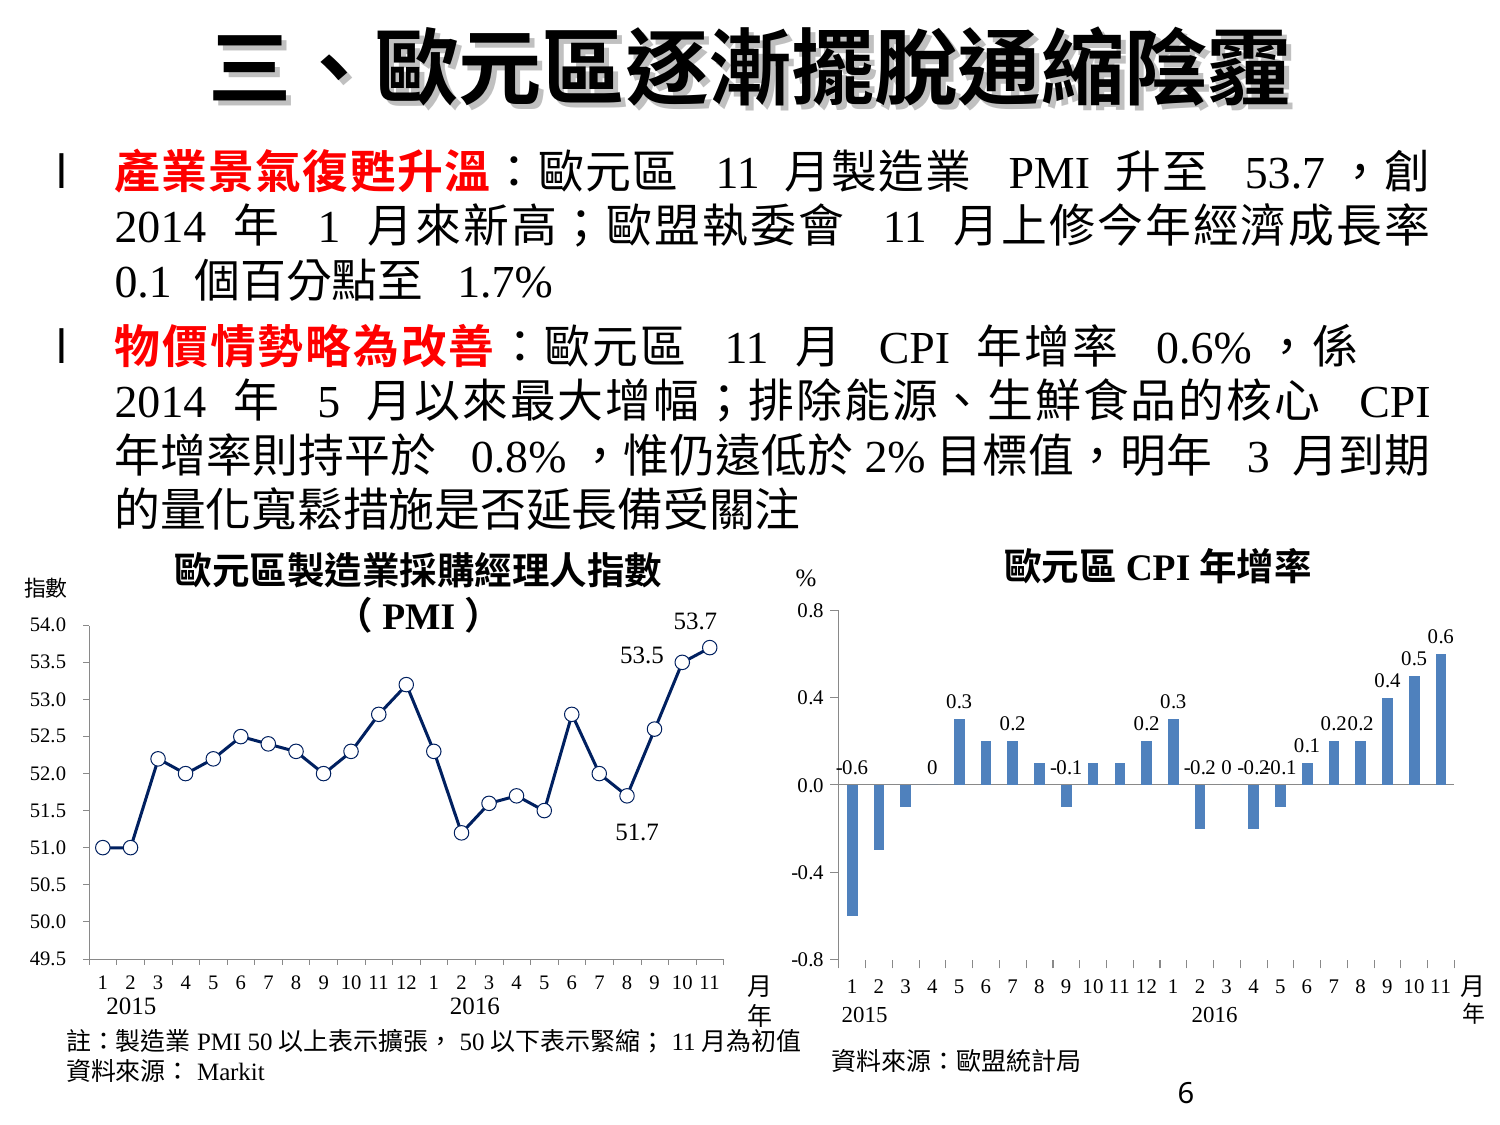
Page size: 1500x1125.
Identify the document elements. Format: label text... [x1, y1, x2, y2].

text_box 產業景氣復甦升溫：歐元區 11 月製造業 PMI 升至 53.7，創 2014 年 1 月來新高；歐盟執委會 11 月上修今年經濟成長率 0.1 個百分點至 1.7% 物價情勢略為改善：歐元區 11 月 CPI 年增率 0.6%，係 2014 年 5 月以來最大增幅；排除能源、生鮮食品的核心 CPI 年增率則持平於 0.8%，惟仍遠低於2%目標值，明年 3 月到期的量化寬鬆措施是否延長備受關注 [23, 129, 1446, 564]
text_box 月 年 [747, 962, 780, 1018]
picture [16, 602, 747, 1008]
text_box 月 [1445, 962, 1486, 1009]
text_box 歐元區製造業採購經理人指數（PMI） [80, 539, 758, 645]
chart [777, 590, 1469, 1007]
text_box 2015 2016 [91, 1008, 747, 1029]
text_box 資料來源：歐盟統計局 [816, 1037, 1500, 1084]
text_box 註：製造業PMI 50以上表示擴張，50以下表示緊縮；11月為初值 資料來源：Markit [51, 1018, 818, 1095]
text_box 2015 2016 年 [780, 992, 1500, 1036]
text_box 指數 [9, 566, 100, 609]
text_box % [780, 553, 833, 590]
text_box 歐元區CPI年增率 [833, 535, 1483, 597]
text_box 三、歐元區逐漸擺脫通縮陰霾 [0, 7, 1500, 138]
